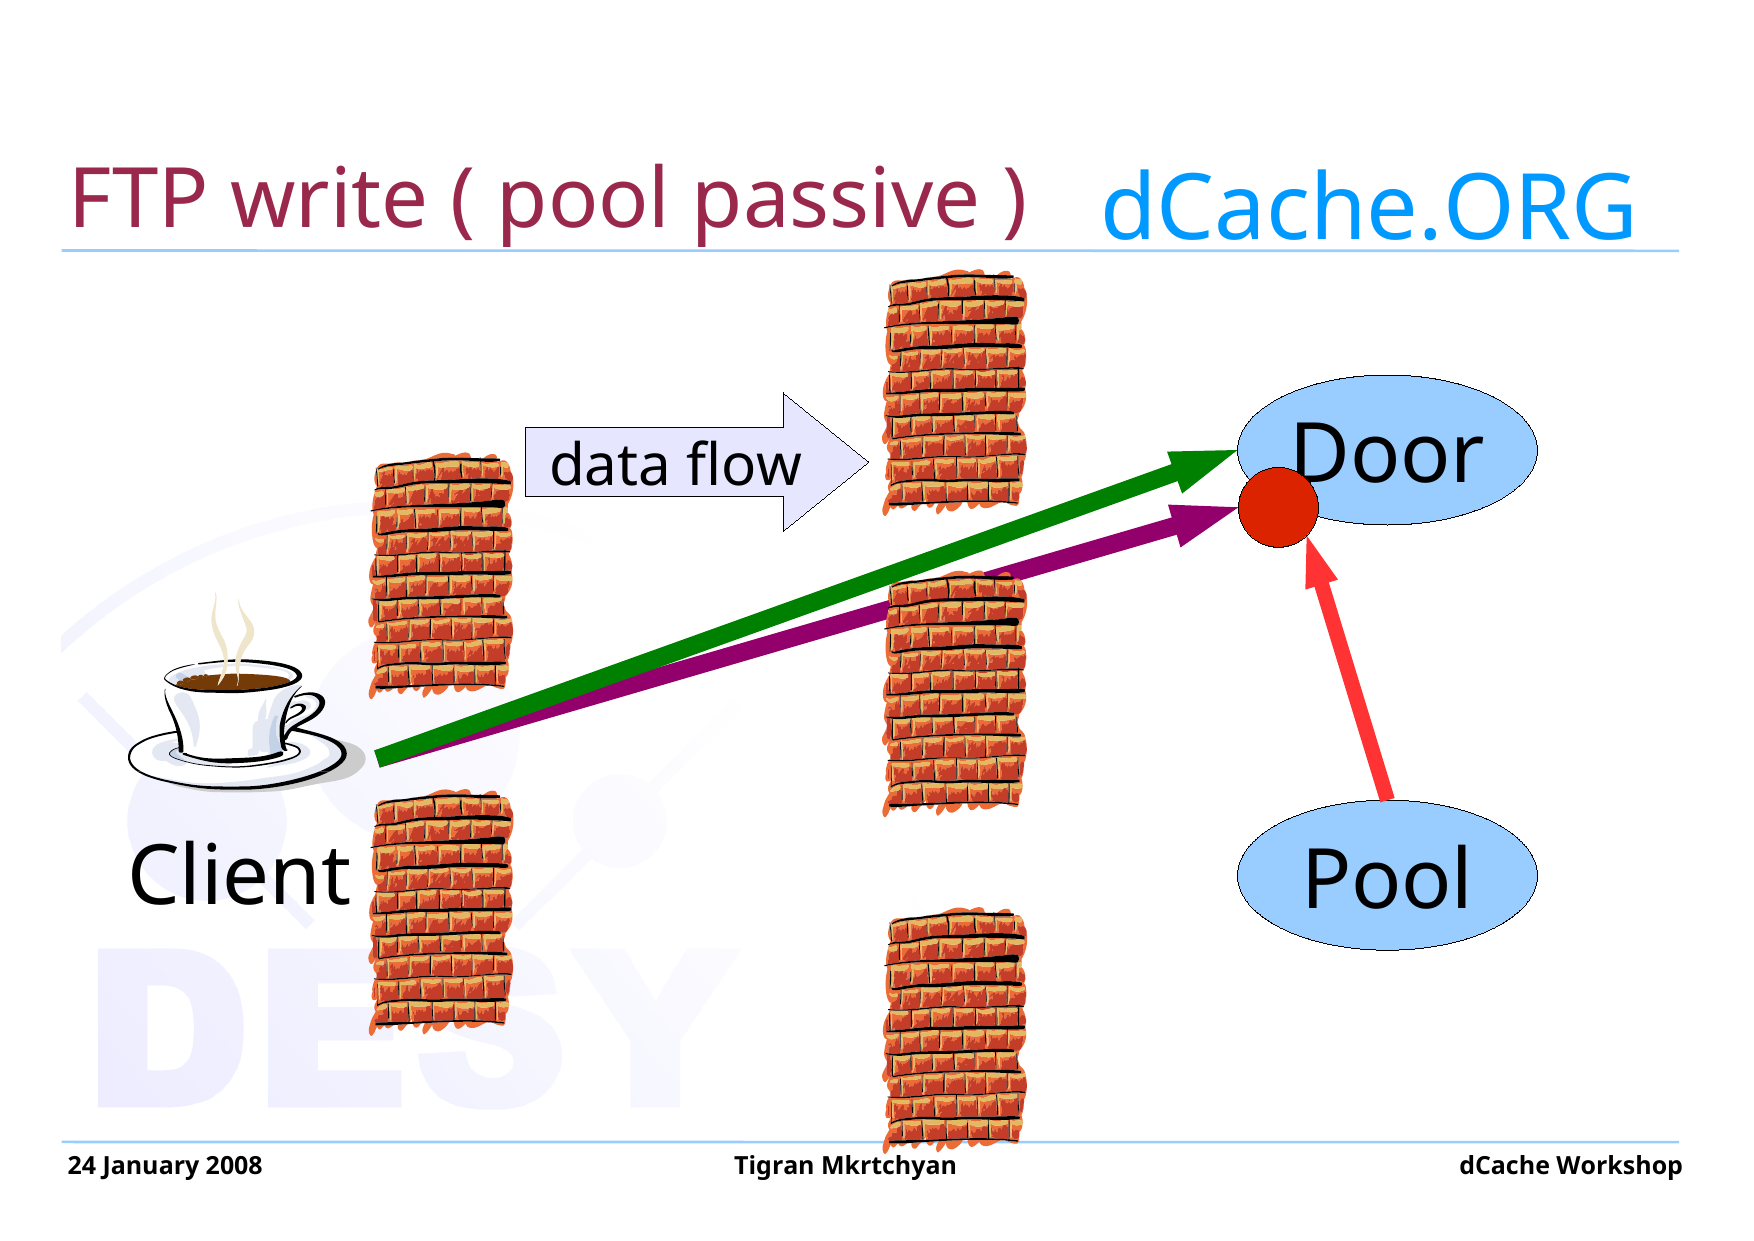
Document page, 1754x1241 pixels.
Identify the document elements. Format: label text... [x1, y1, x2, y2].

text_box [1238, 467, 1319, 548]
text_box FTP write ( pool passive ) [69, 139, 1088, 250]
text_box data flow [525, 392, 869, 532]
text_box Client [112, 809, 364, 921]
text_box Door [1305, 429, 1337, 476]
text_box Pool [1237, 800, 1538, 951]
text_box Door [1237, 375, 1538, 526]
picture [61, 260, 1032, 1163]
